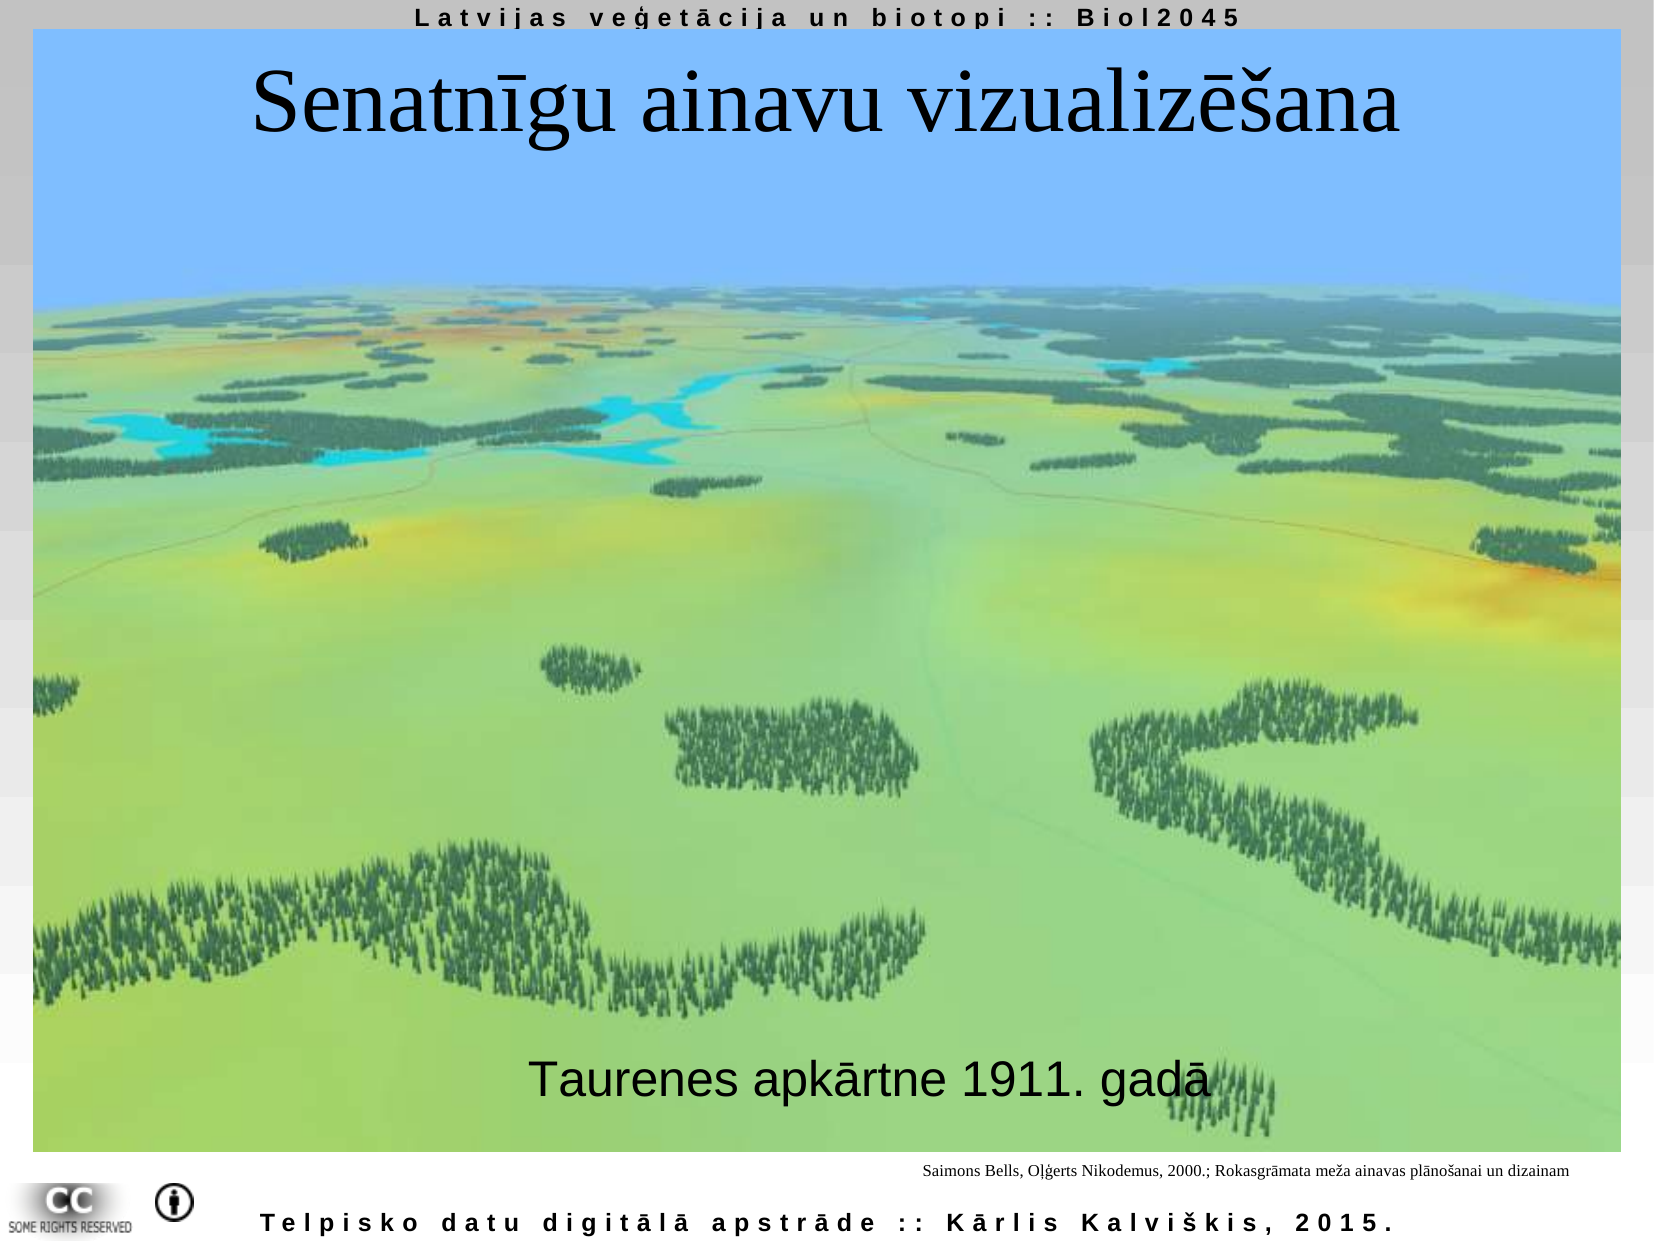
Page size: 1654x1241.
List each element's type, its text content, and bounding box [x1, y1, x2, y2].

text_box Taurenes apkārtne 1911. gadā [527, 1051, 1212, 1108]
text_box Saimons Bells, Oļģerts Nikodemus, 2000.; Rokasgrāmata meža ainavas plānošanai un dizainam [922, 1161, 1567, 1180]
title Senatnīgu ainavu vizualizēšana [29, 49, 1625, 296]
picture [0, 0, 1654, 1241]
